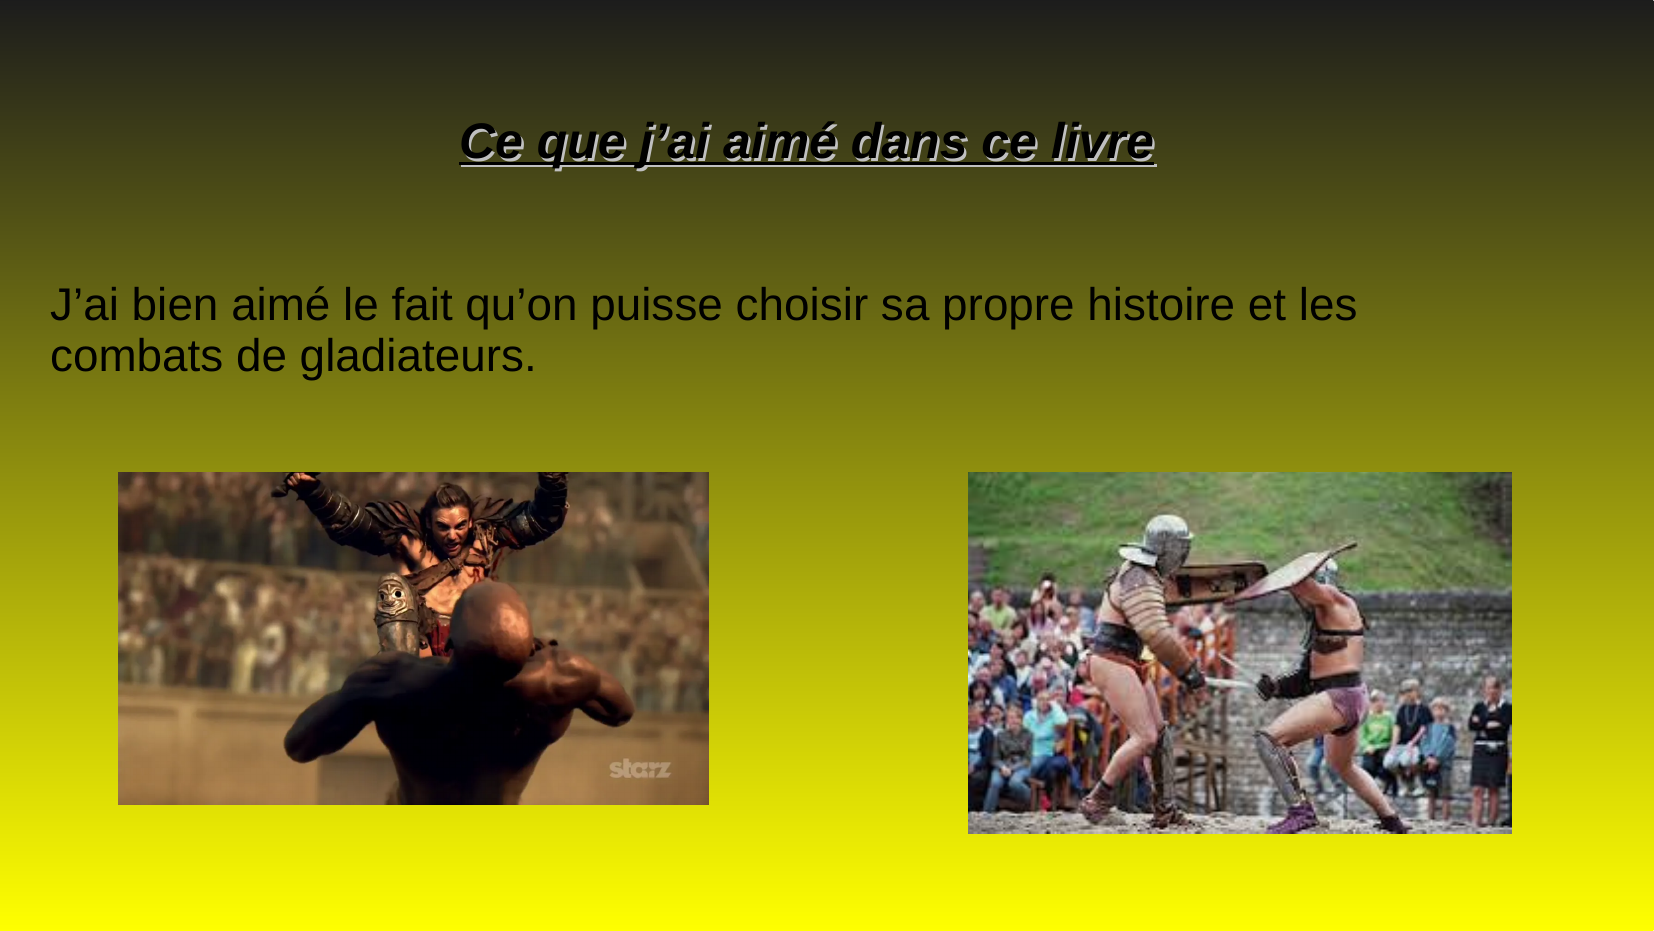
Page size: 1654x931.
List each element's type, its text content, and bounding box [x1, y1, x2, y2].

text_box Ce que j’ai aimé dans ce livre [444, 106, 1170, 179]
picture [118, 472, 709, 805]
picture [968, 472, 1512, 834]
text_box J’ai bien aimé le fait qu’on puisse choisir sa propre histoire et les combats de gladiateurs. [35, 271, 1637, 389]
